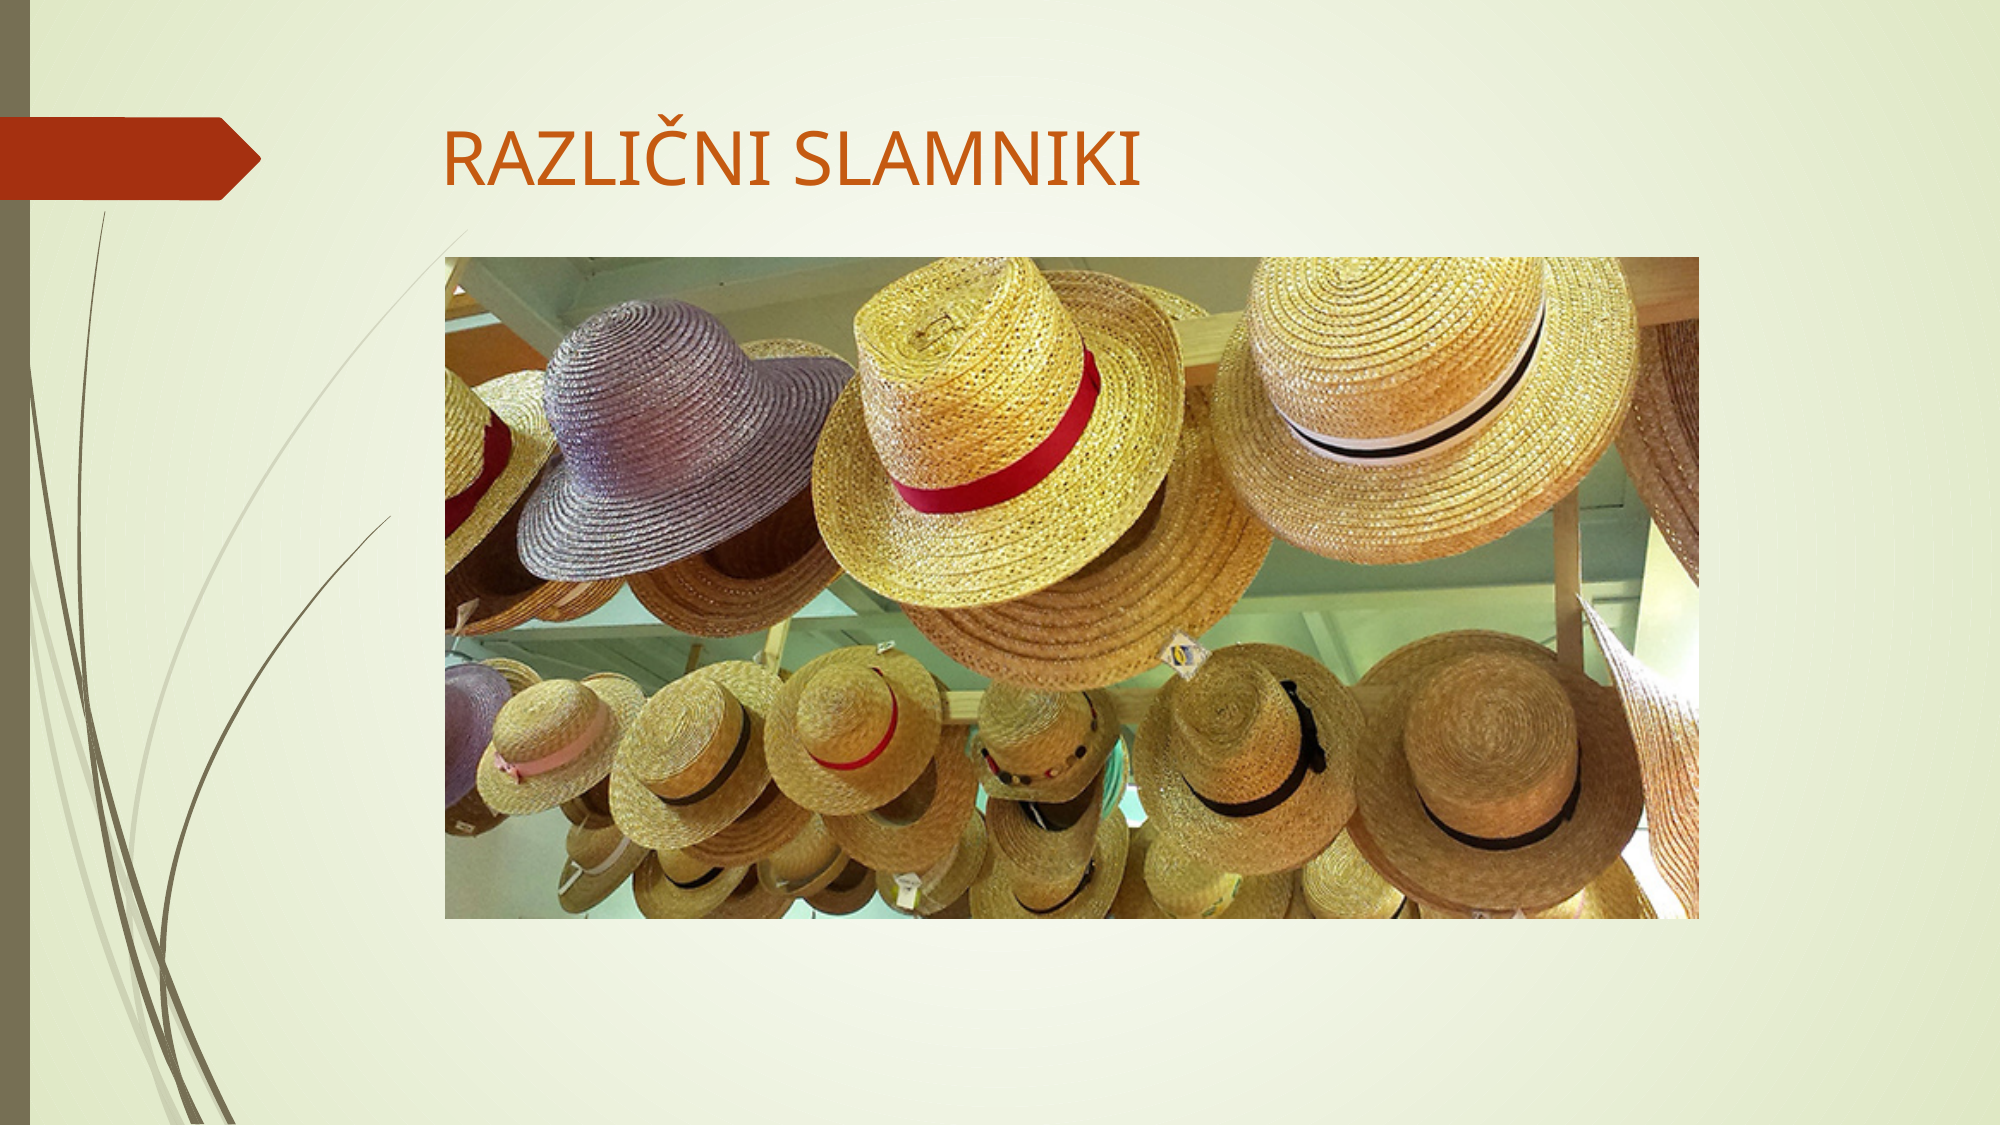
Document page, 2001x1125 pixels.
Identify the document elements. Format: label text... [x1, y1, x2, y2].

picture [445, 257, 1699, 919]
title RAZLIČNI SLAMNIKI [425, 102, 1888, 313]
